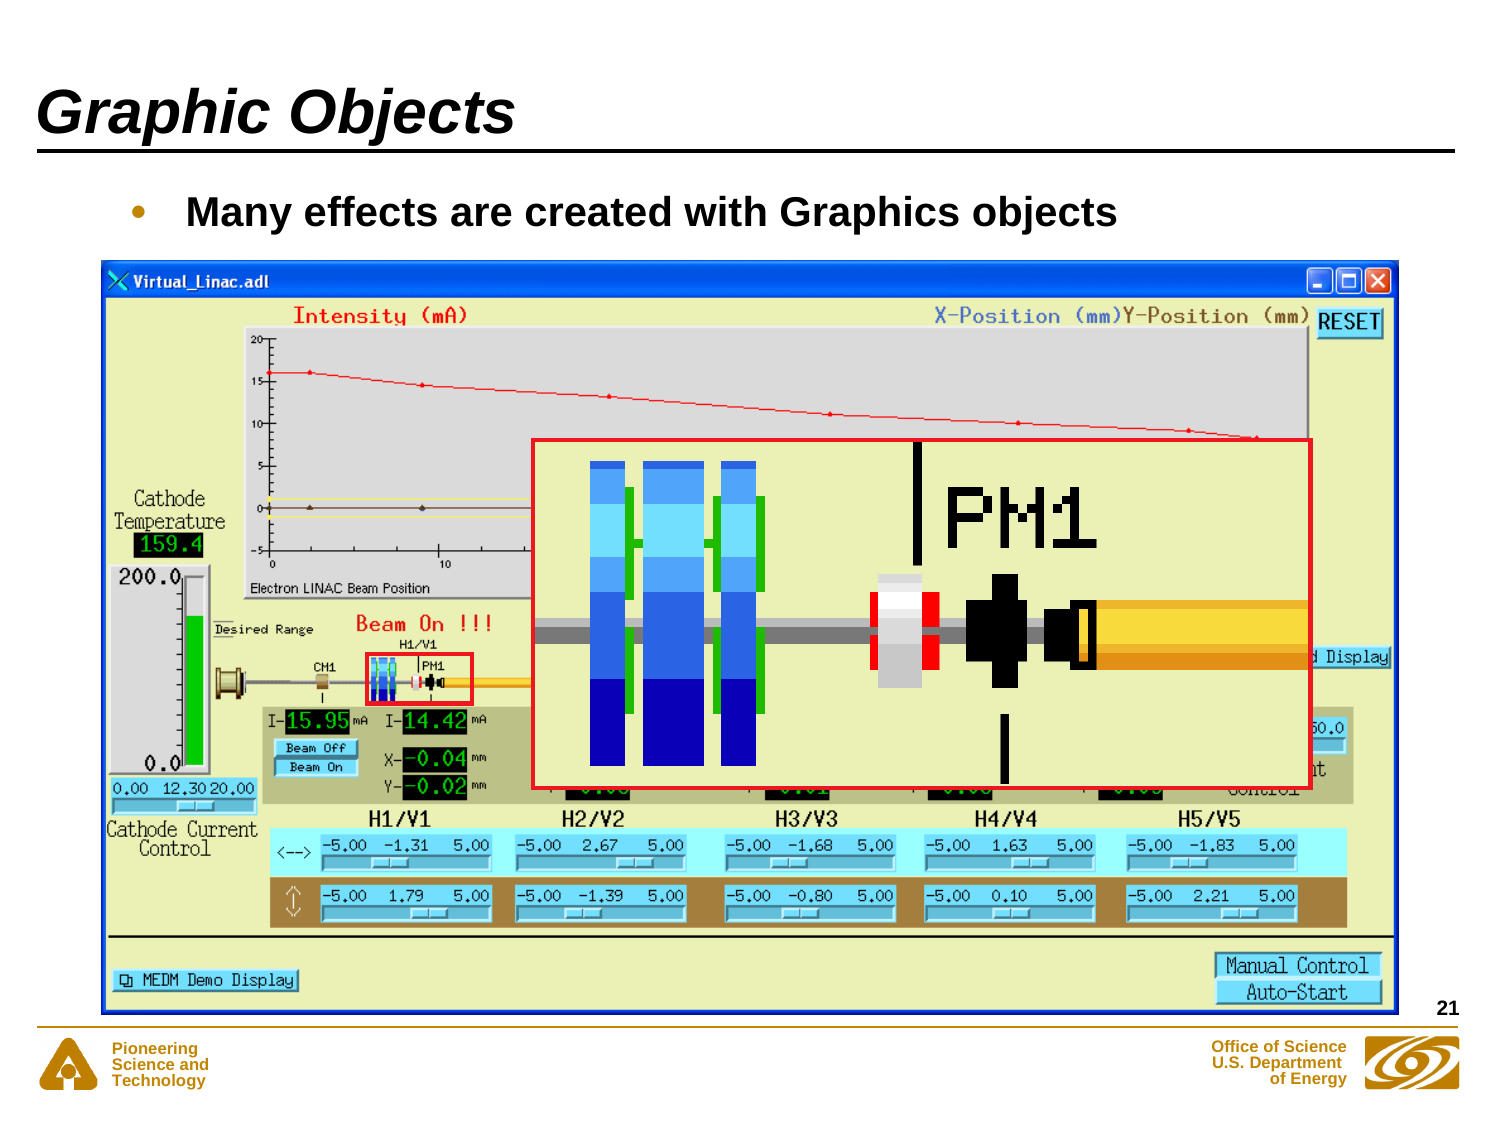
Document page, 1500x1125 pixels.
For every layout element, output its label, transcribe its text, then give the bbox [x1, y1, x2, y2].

picture [1362, 1032, 1463, 1093]
title Graphic Objects [21, 75, 1459, 154]
picture [101, 260, 1399, 1015]
picture [35, 1034, 101, 1094]
list Many effects are created with Graphics objects [114, 181, 1459, 247]
